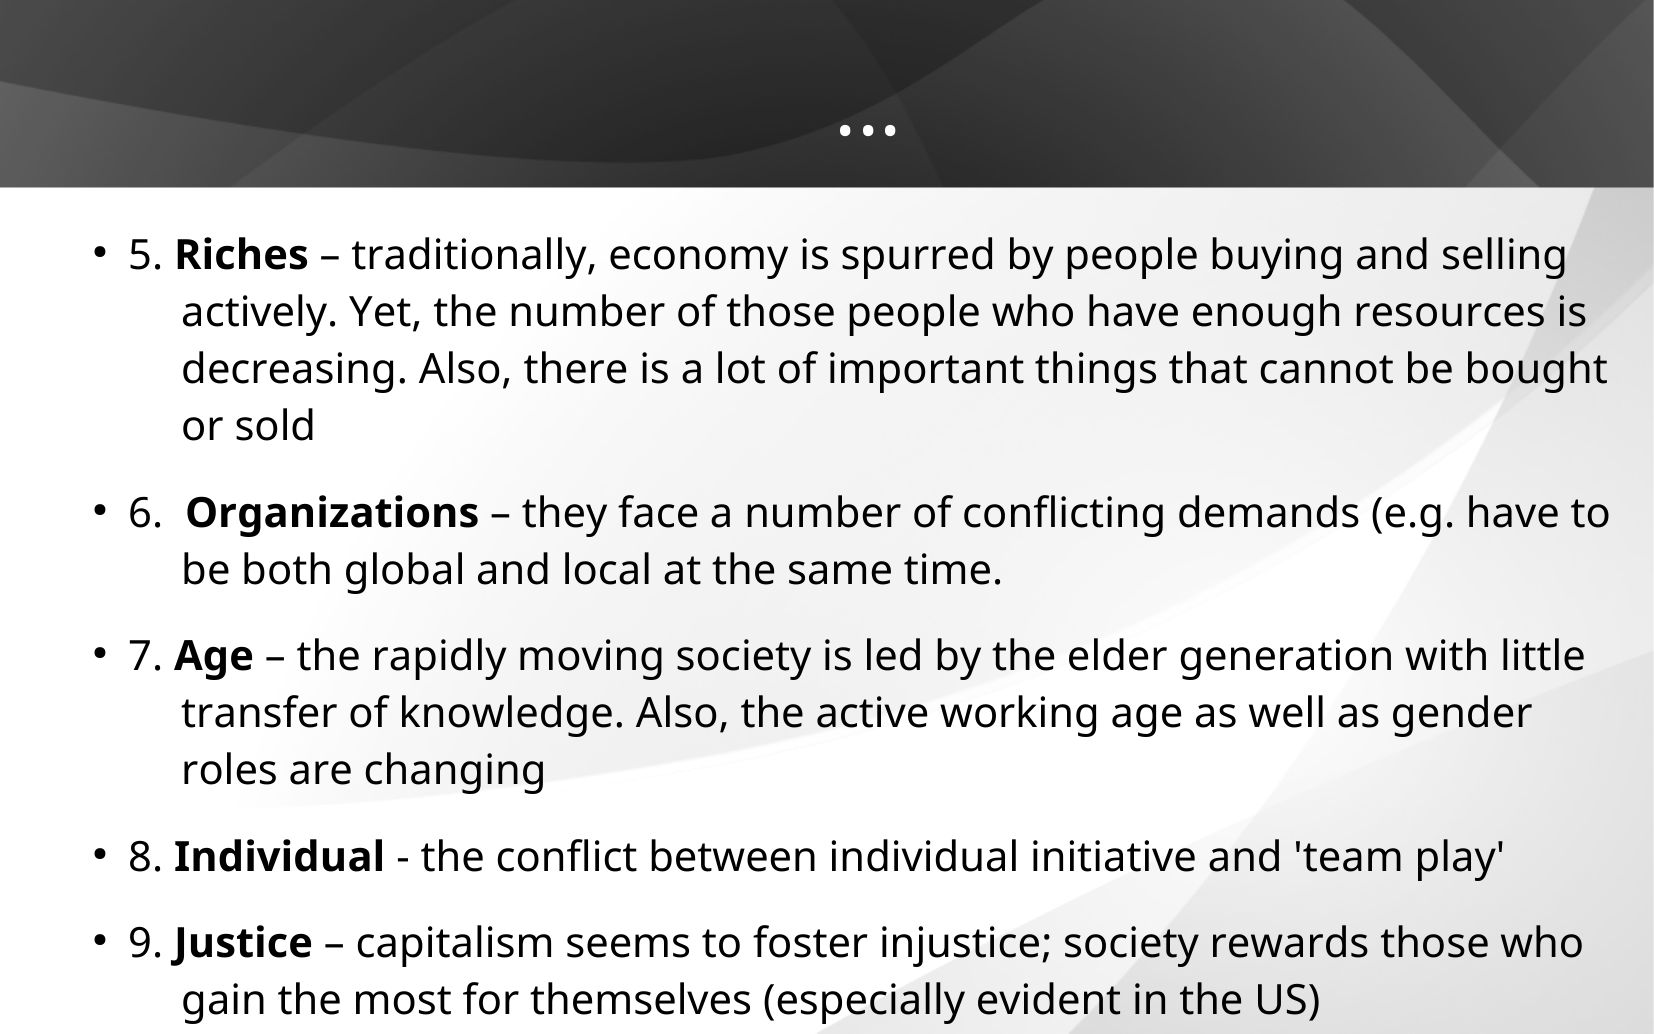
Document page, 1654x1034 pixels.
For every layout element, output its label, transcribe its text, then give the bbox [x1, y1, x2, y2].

list 5. Riches – traditionally, economy is spurred by people buying and selling actively. Yet, the number of those people who have enough resources is decreasing. Also, there is a lot of important things that cannot be bought or sold 6. Organizations – they face a number of conflicting demands (e.g. have to be both global and local at the same time. 7. Age – the rapidly moving society is led by the elder generation with little transfer of knowledge. Also, the active working age as well as gender roles are changing 8. Individual - the conflict between individual initiative and 'team play' 9. Justice – capitalism seems to foster injustice; society rewards those who gain the most for themselves (especially evident in the US) [75, 225, 1613, 1013]
picture [0, 0, 1654, 1034]
title ... [124, 0, 1613, 208]
